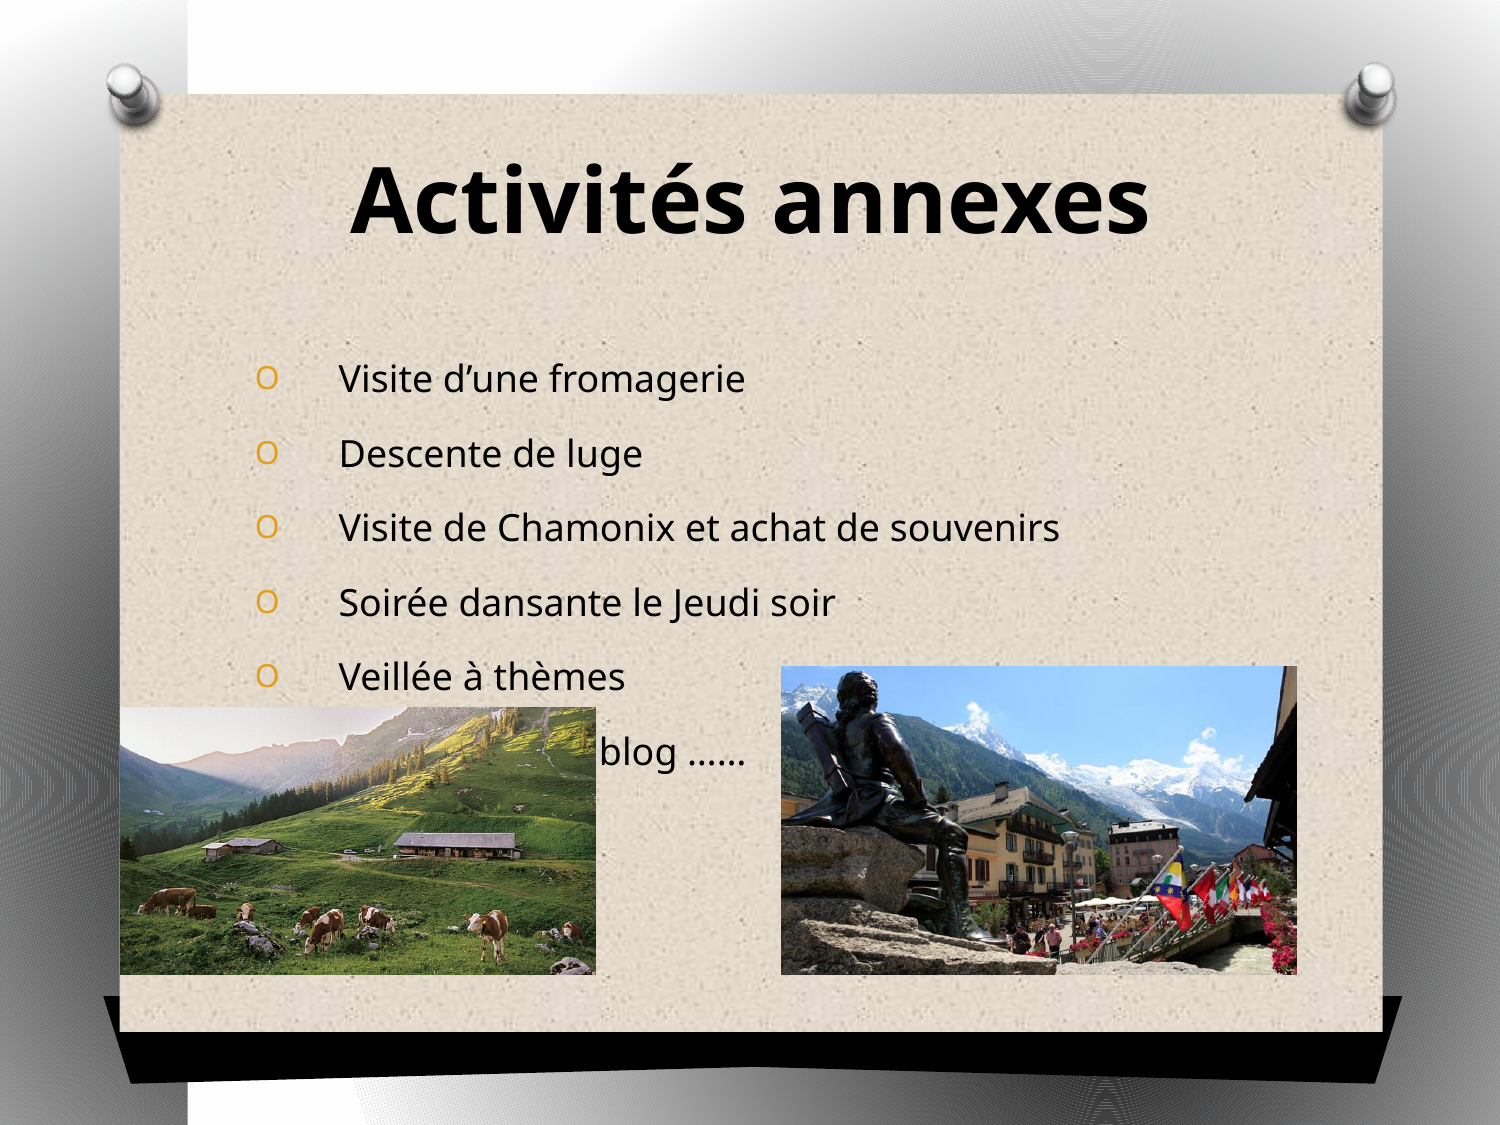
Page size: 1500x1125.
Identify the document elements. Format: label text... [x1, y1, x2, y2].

title Activités annexes [179, 134, 1323, 332]
picture [75, 29, 1439, 1032]
list Visite d’une fromagerie Descente de luge Visite de Chamonix et achat de souvenirs Soirée dansante le Jeudi soir Veillée à thèmes Mise à jour du blog …… [240, 347, 1257, 939]
